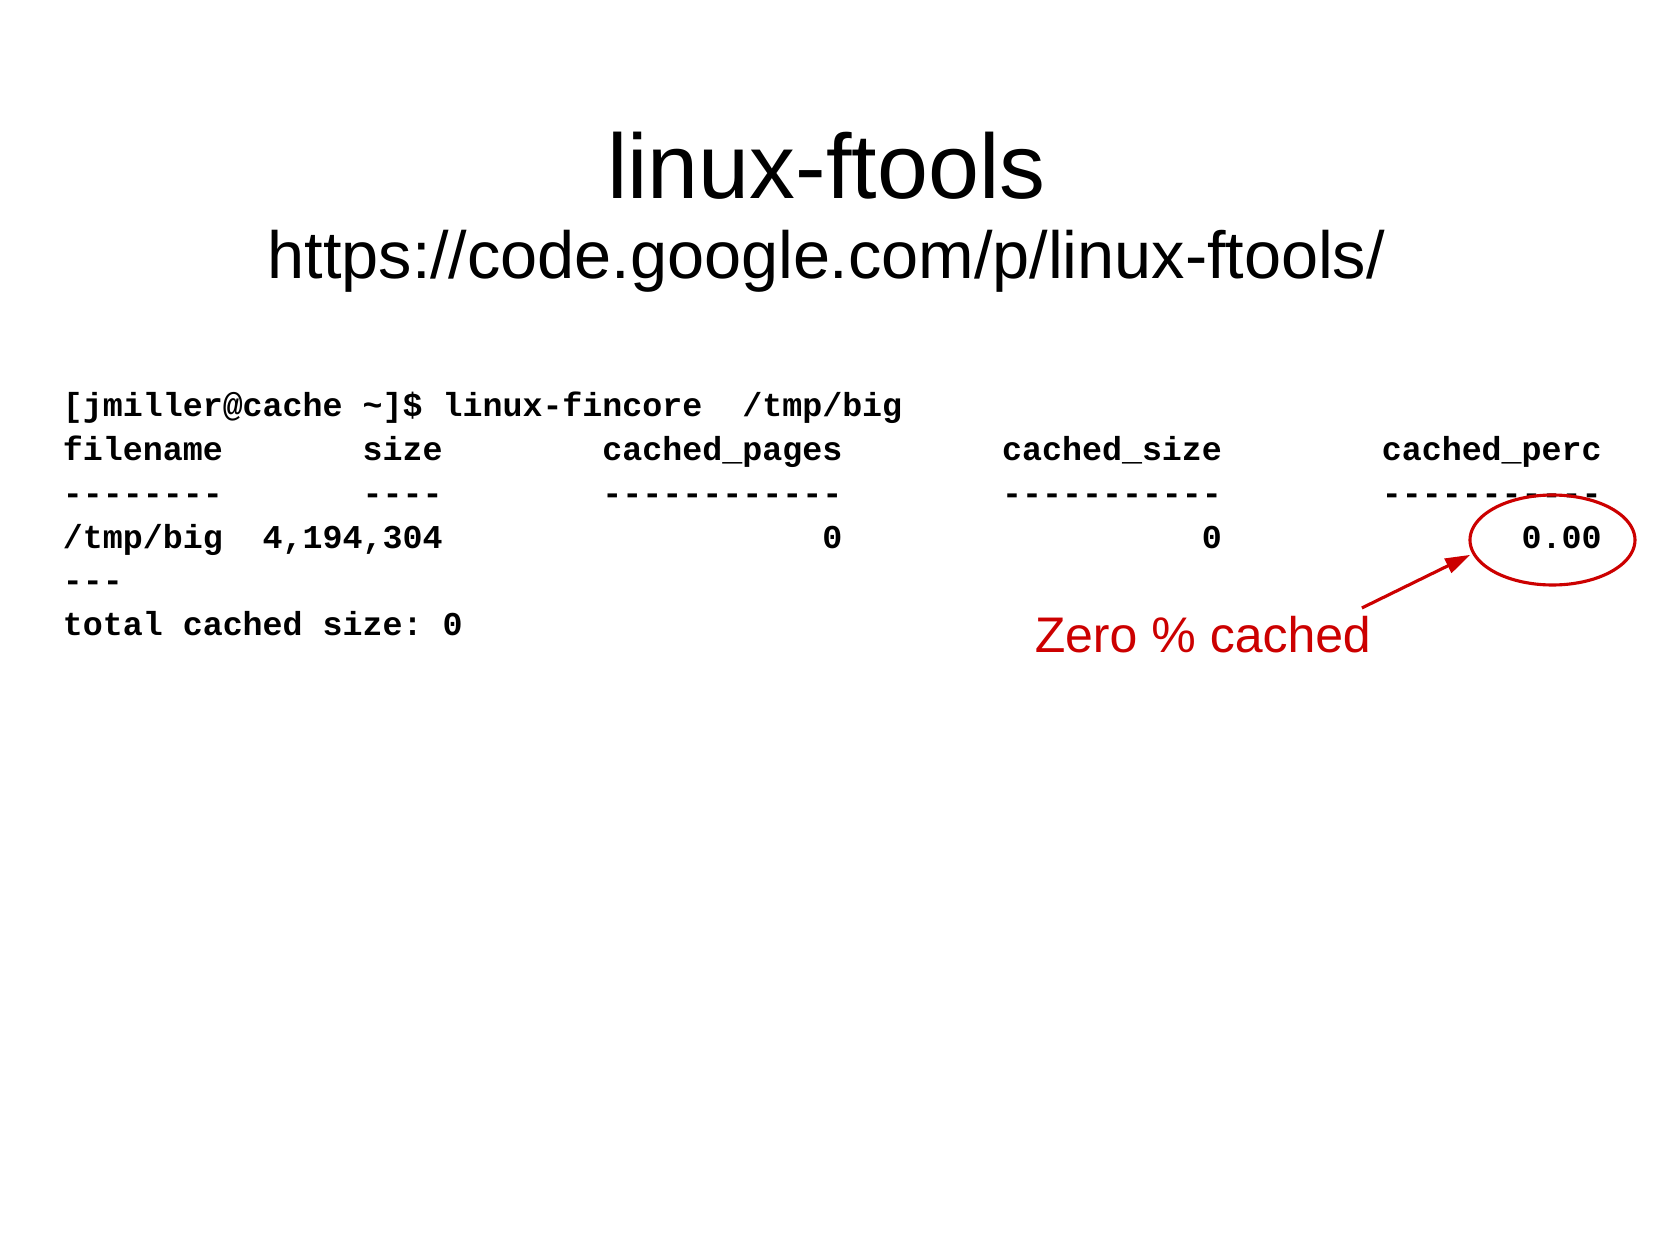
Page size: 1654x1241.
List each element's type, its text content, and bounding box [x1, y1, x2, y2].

text_box Zero % cached [1020, 600, 1386, 671]
list [jmiller@cache ~]$ linux-fincore /tmp/big filename size cached_pages cached_size cached_perc -------- ---- ------------ ----------- ----------- /tmp/big 4,194,304 0 0 0.00 --- total cached size: 0 [63, 389, 1654, 780]
title linux-ftools https://code.google.com/p/linux-ftools/ [82, 13, 1571, 293]
